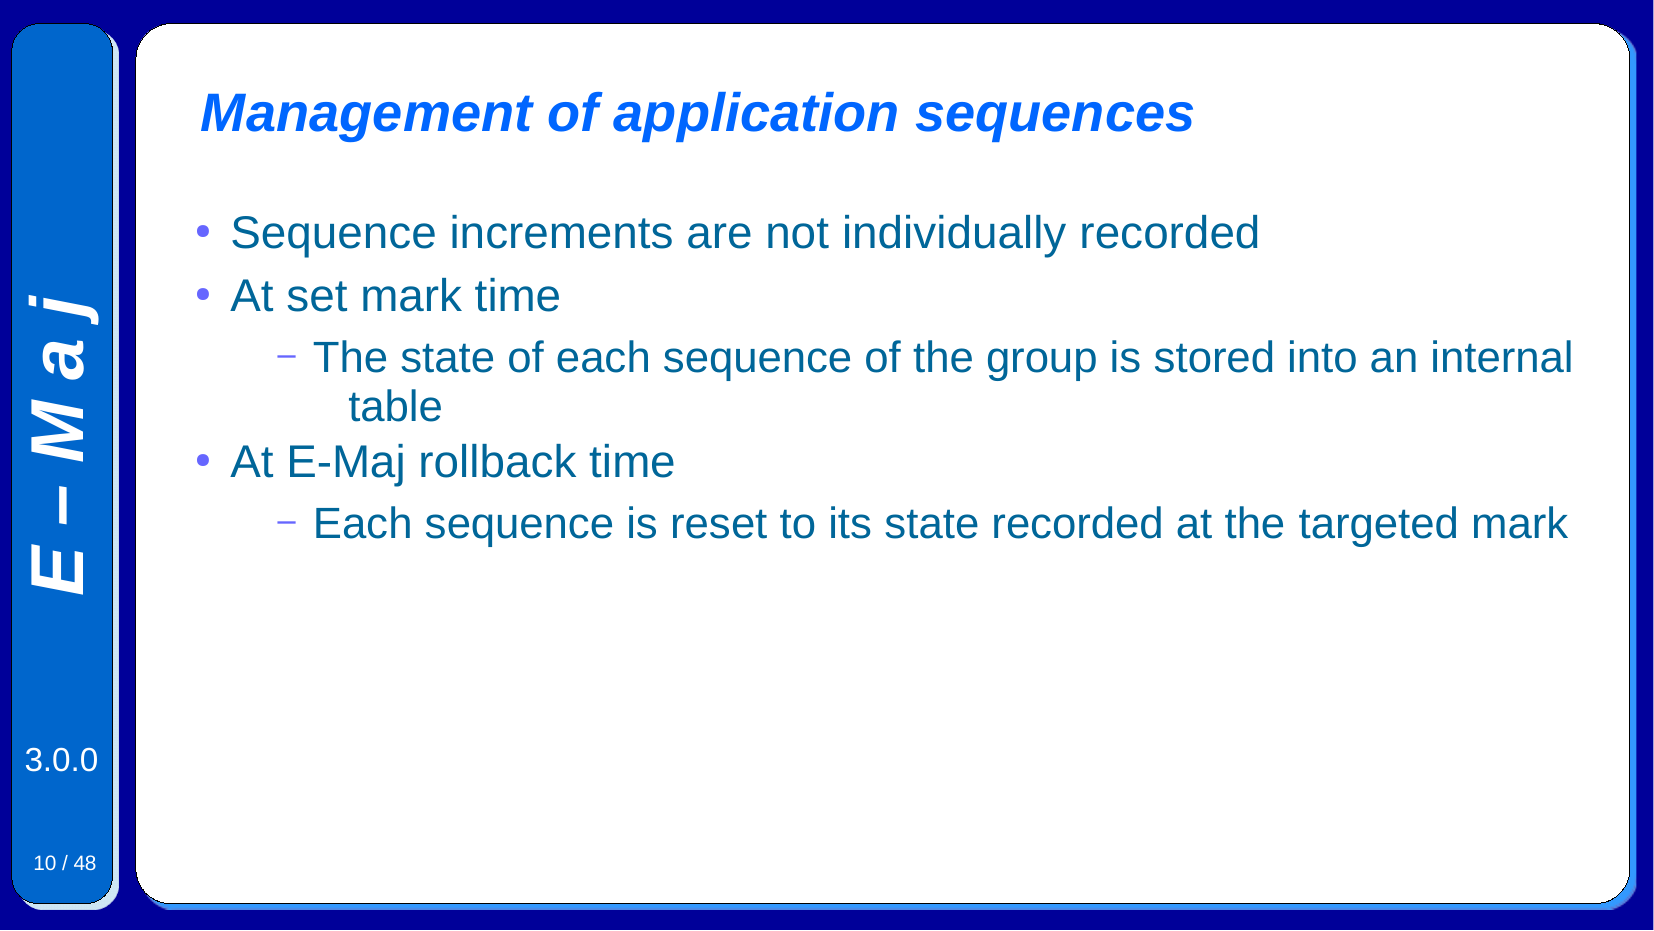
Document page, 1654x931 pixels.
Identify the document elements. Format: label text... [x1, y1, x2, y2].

title Management of application sequences [200, 34, 1575, 191]
list Sequence increments are not individually recorded At set mark time The state of each sequence of the group is stored into an internal table At E-Maj rollback time Each sequence is reset to its state recorded at the targeted mark [177, 206, 1587, 827]
